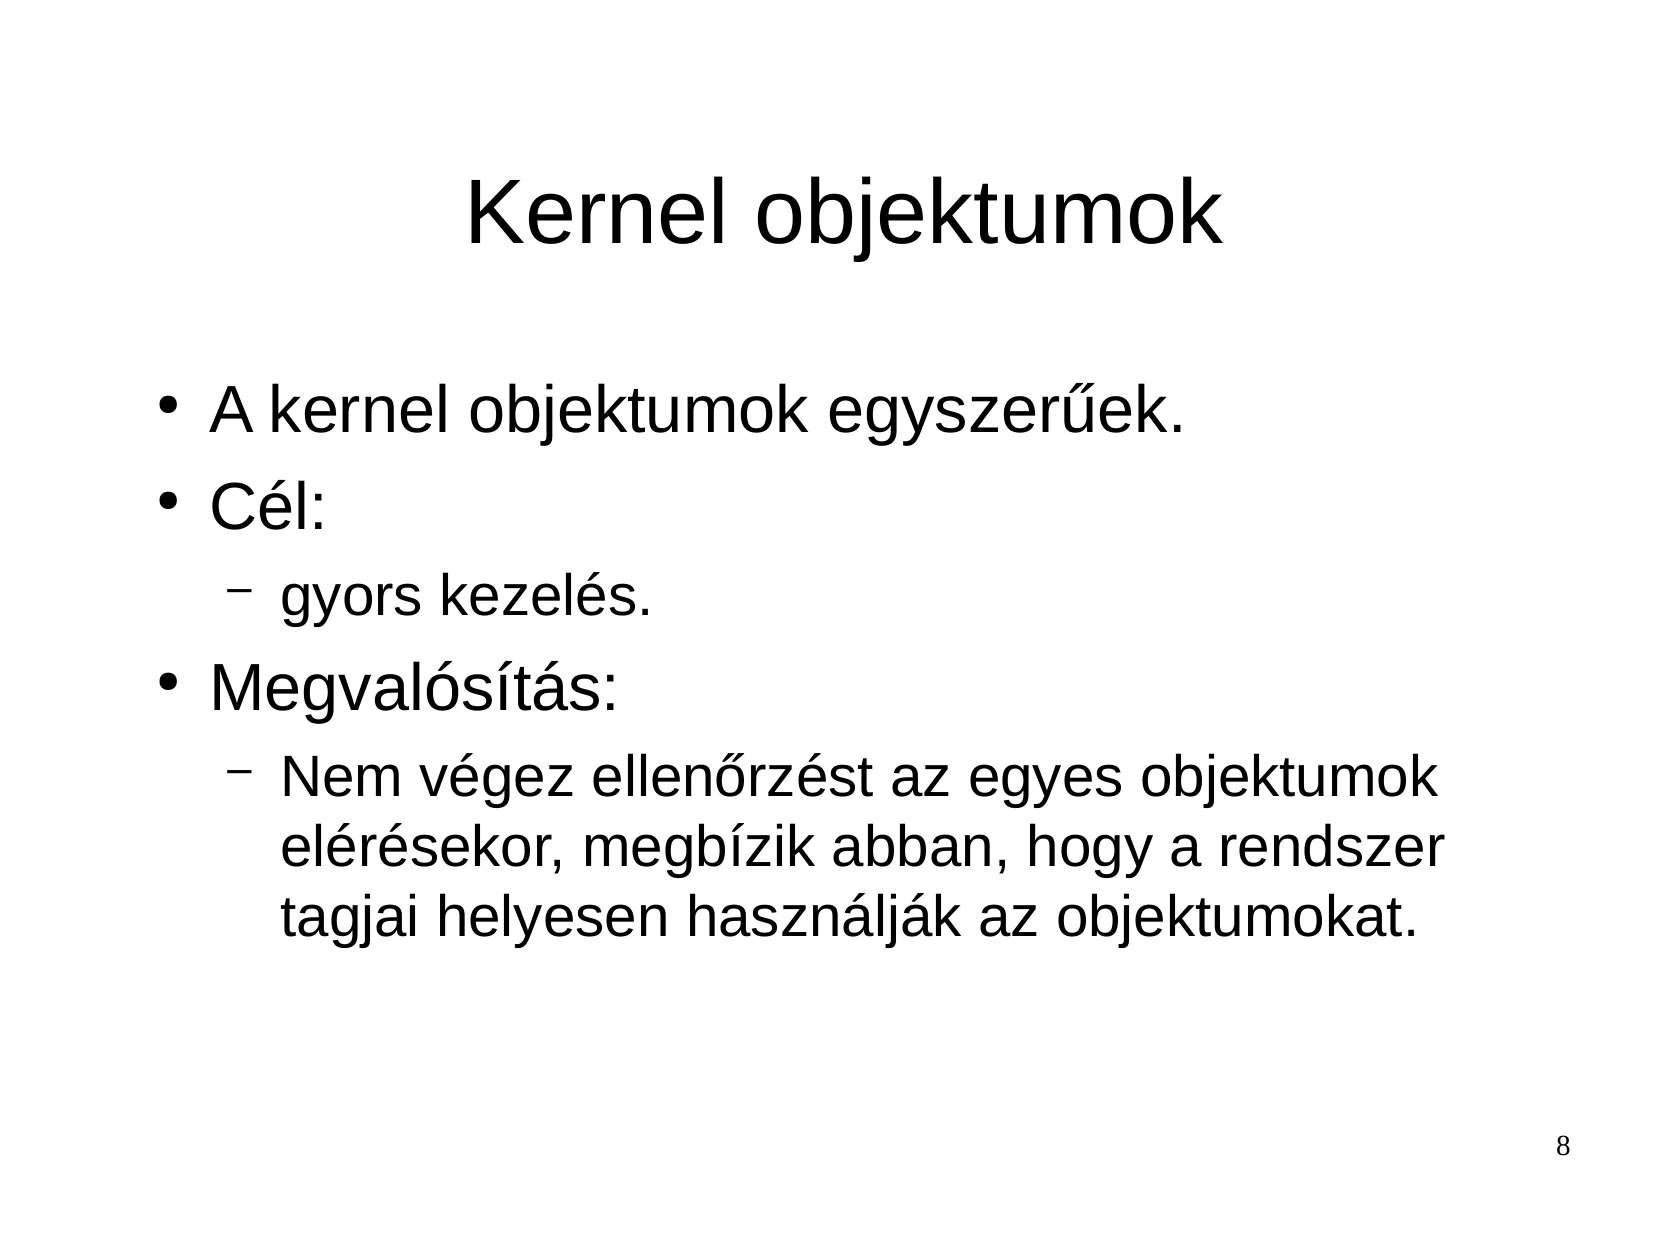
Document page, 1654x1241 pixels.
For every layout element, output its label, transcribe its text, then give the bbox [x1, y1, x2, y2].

title Kernel objektumok [124, 110, 1530, 317]
list A kernel objektumok egyszerűek. Cél: gyors kezelés. Megvalósítás: Nem végez ellenőrzést az egyes objektumok elérésekor, megbízik abban, hogy a rendszer tagjai helyesen használják az objektumokat. [124, 358, 1530, 1103]
